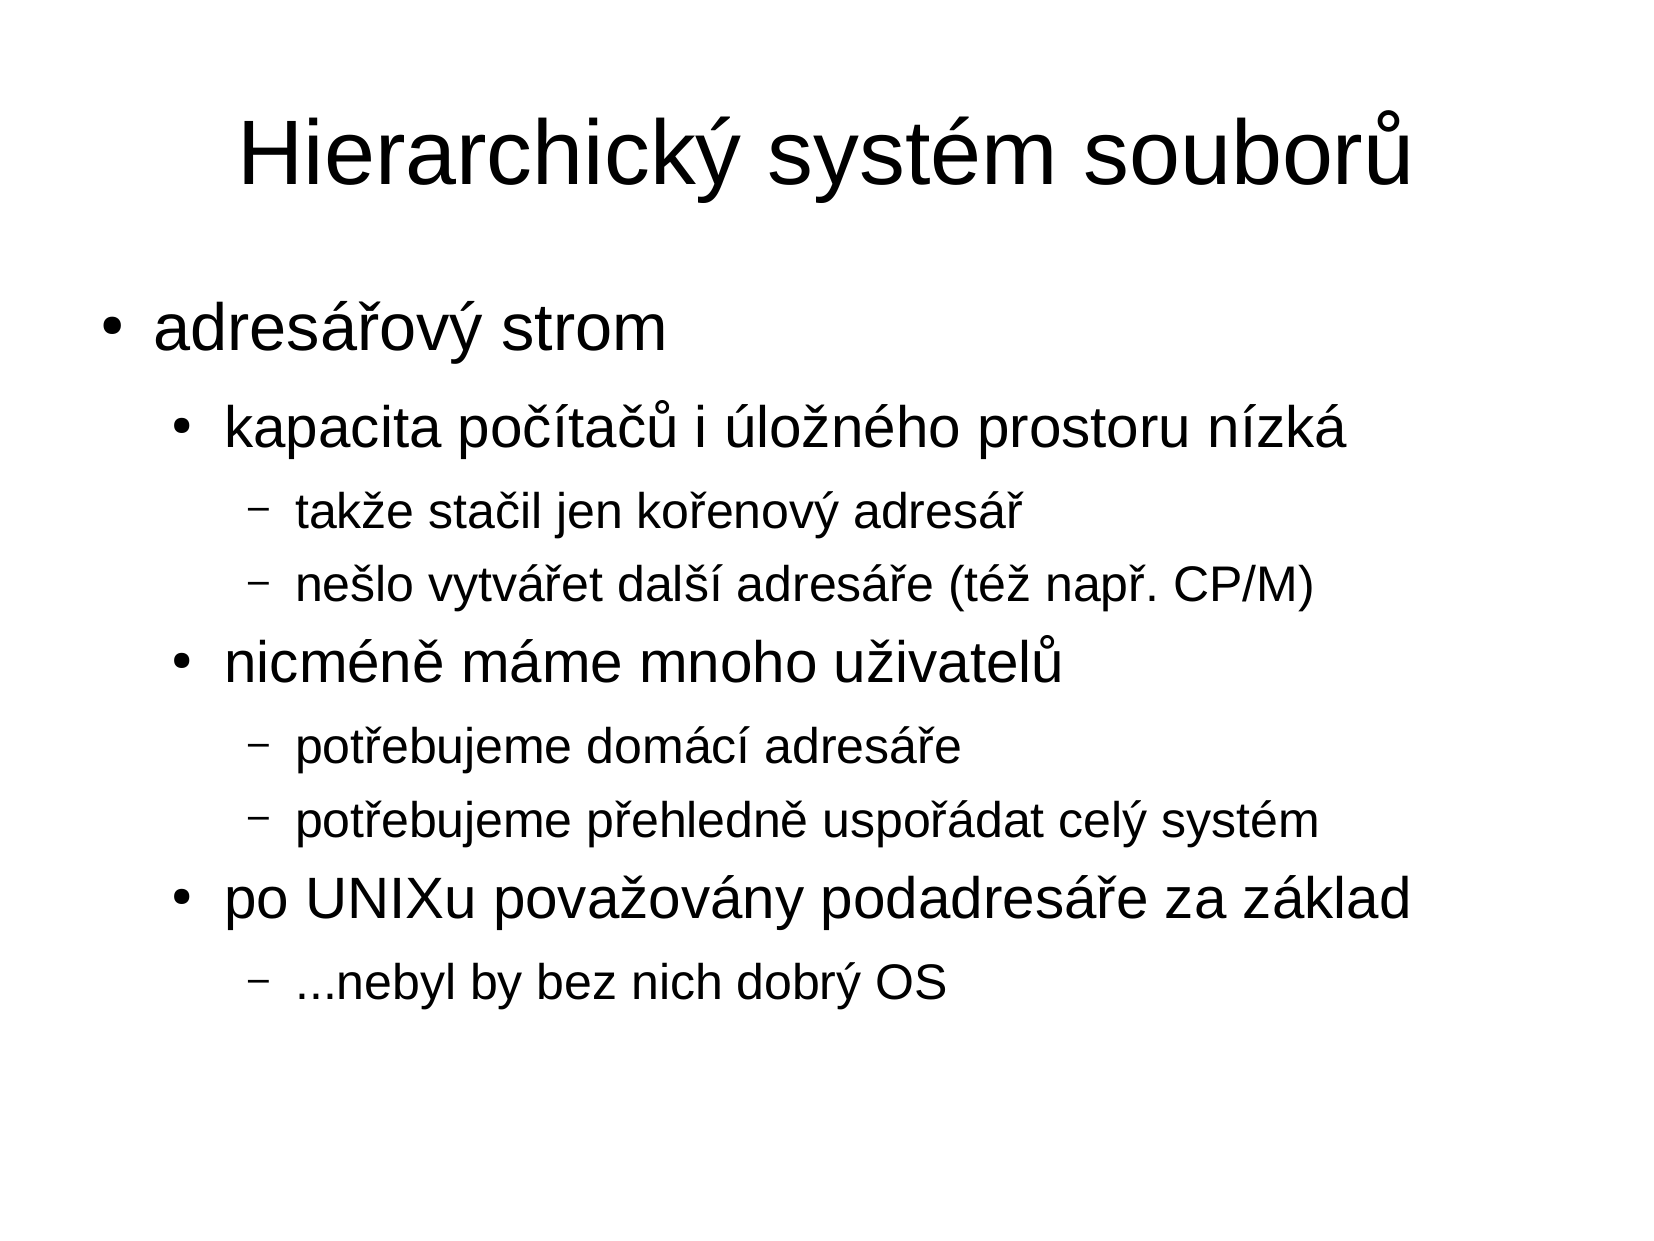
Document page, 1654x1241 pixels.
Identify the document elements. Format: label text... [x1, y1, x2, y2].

list adresářový strom kapacita počítačů i úložného prostoru nízká takže stačil jen kořenový adresář nešlo vytvářet další adresáře (též např. CP/M) nicméně máme mnoho uživatelů potřebujeme domácí adresáře potřebujeme přehledně uspořádat celý systém po UNIXu považovány podadresáře za základ ...nebyl by bez nich dobrý OS [82, 290, 1571, 1094]
title Hierarchický systém souborů [82, 56, 1571, 250]
